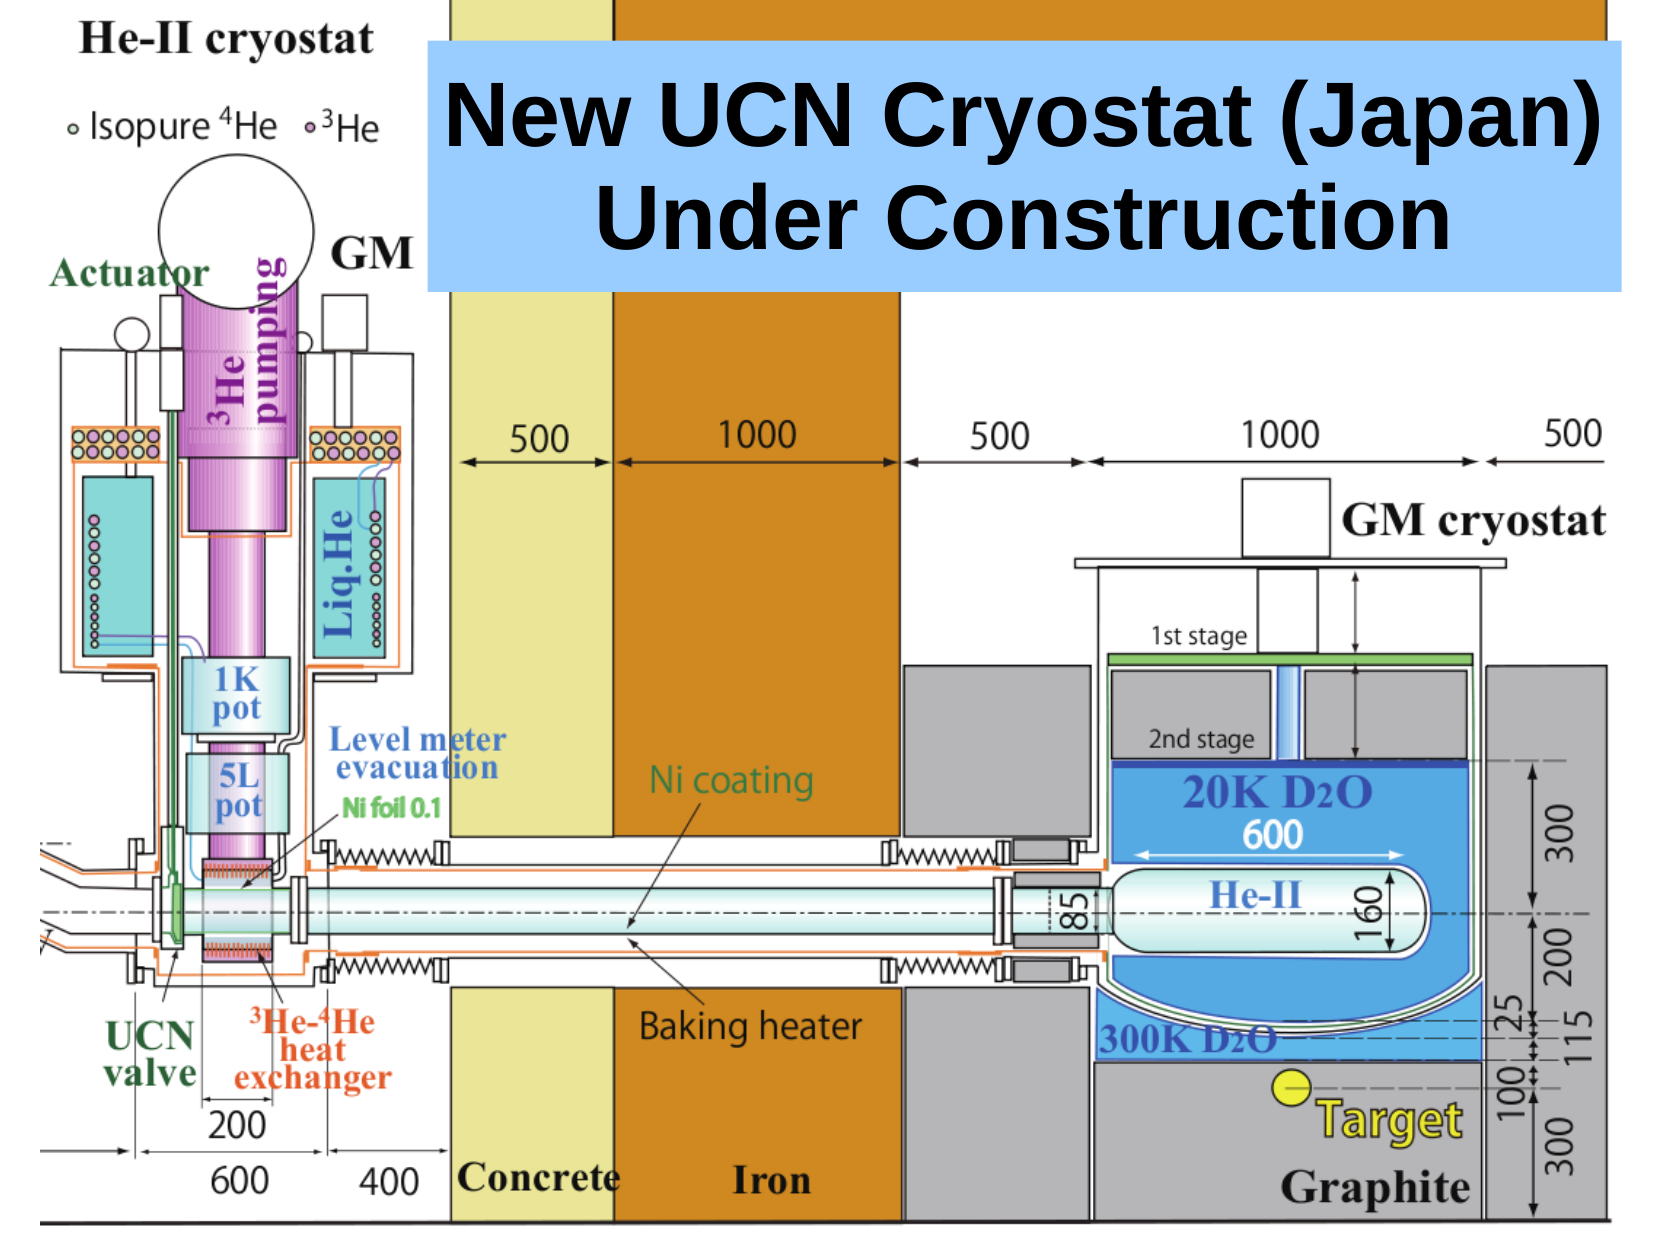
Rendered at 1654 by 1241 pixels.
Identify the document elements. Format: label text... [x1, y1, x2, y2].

picture [40, 0, 1618, 1233]
text_box New UCN Cryostat (Japan) Under Construction [427, 40, 1622, 292]
